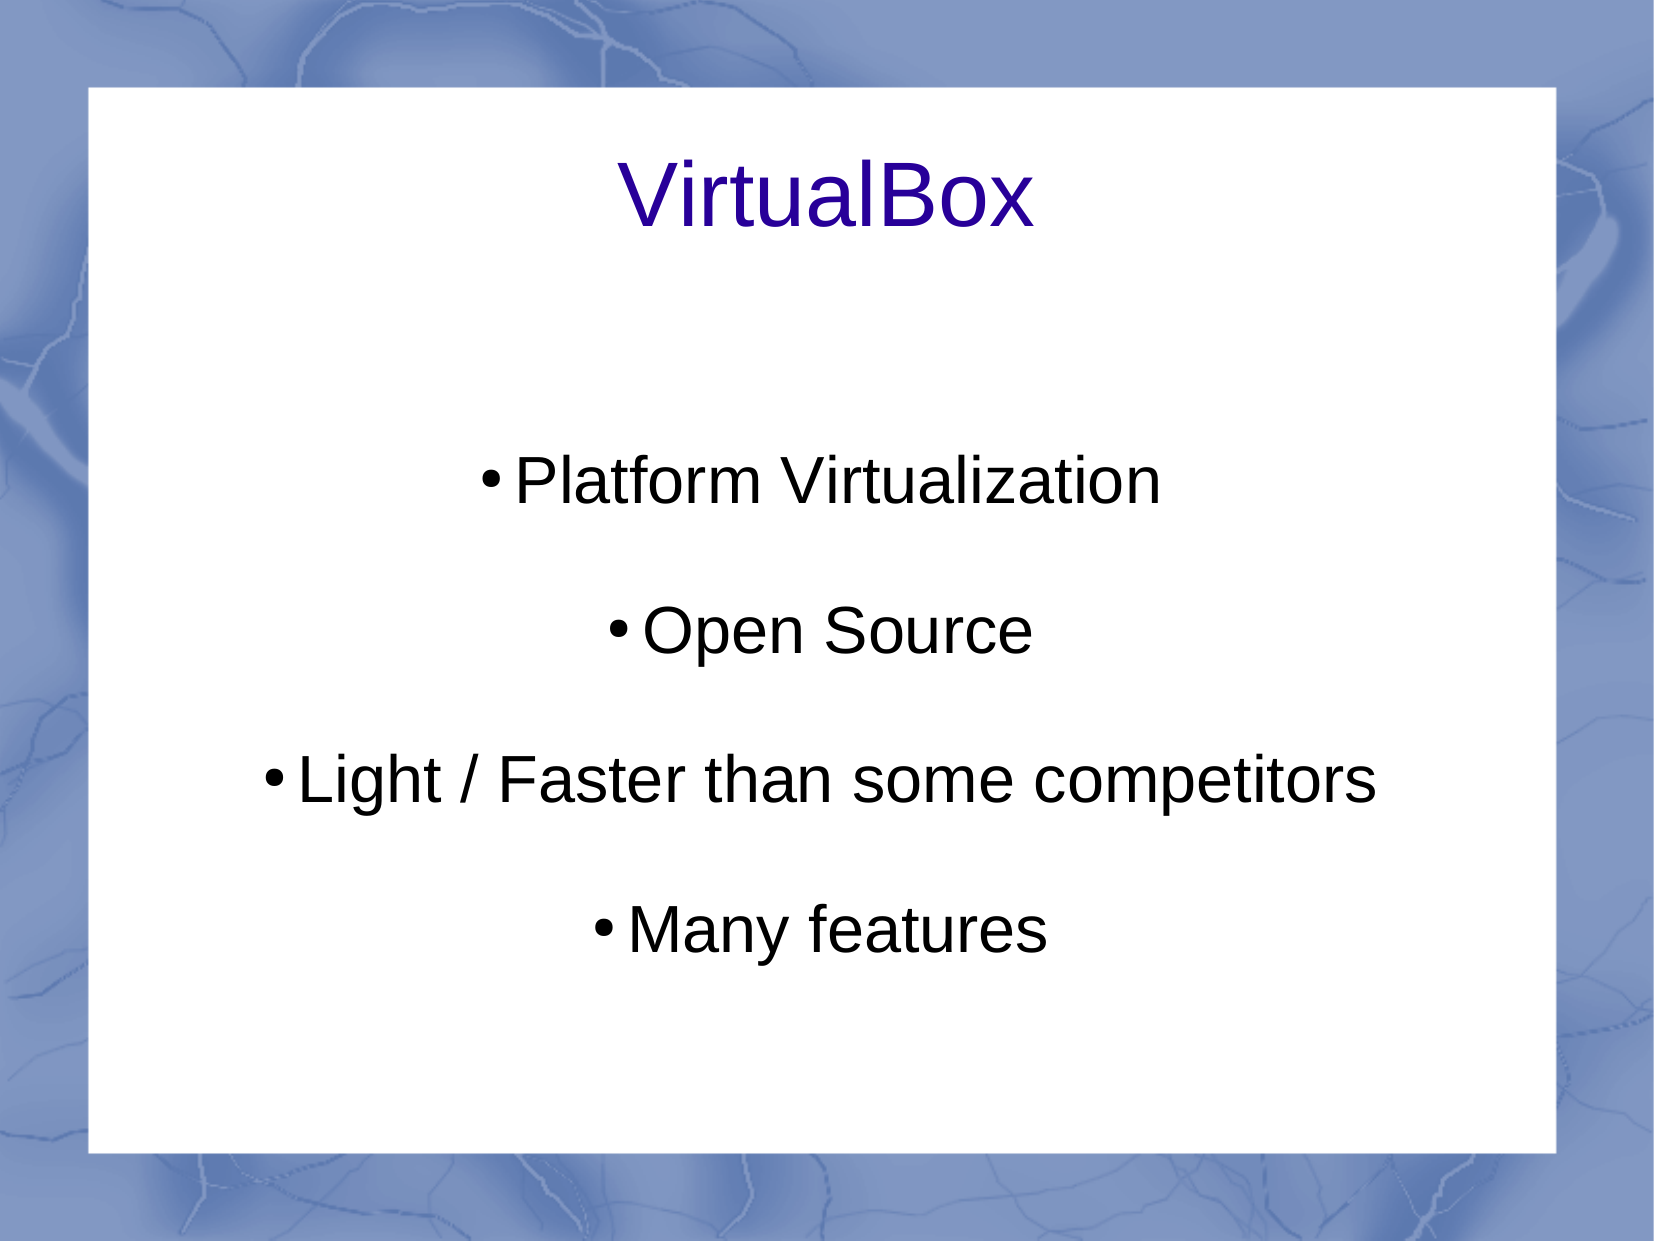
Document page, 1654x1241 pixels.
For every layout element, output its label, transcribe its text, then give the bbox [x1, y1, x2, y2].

picture [0, 0, 1654, 1241]
subtitle Platform Virtualization Open Source Light / Faster than some competitors Many features [147, 333, 1506, 1003]
title VirtualBox [118, 98, 1536, 291]
